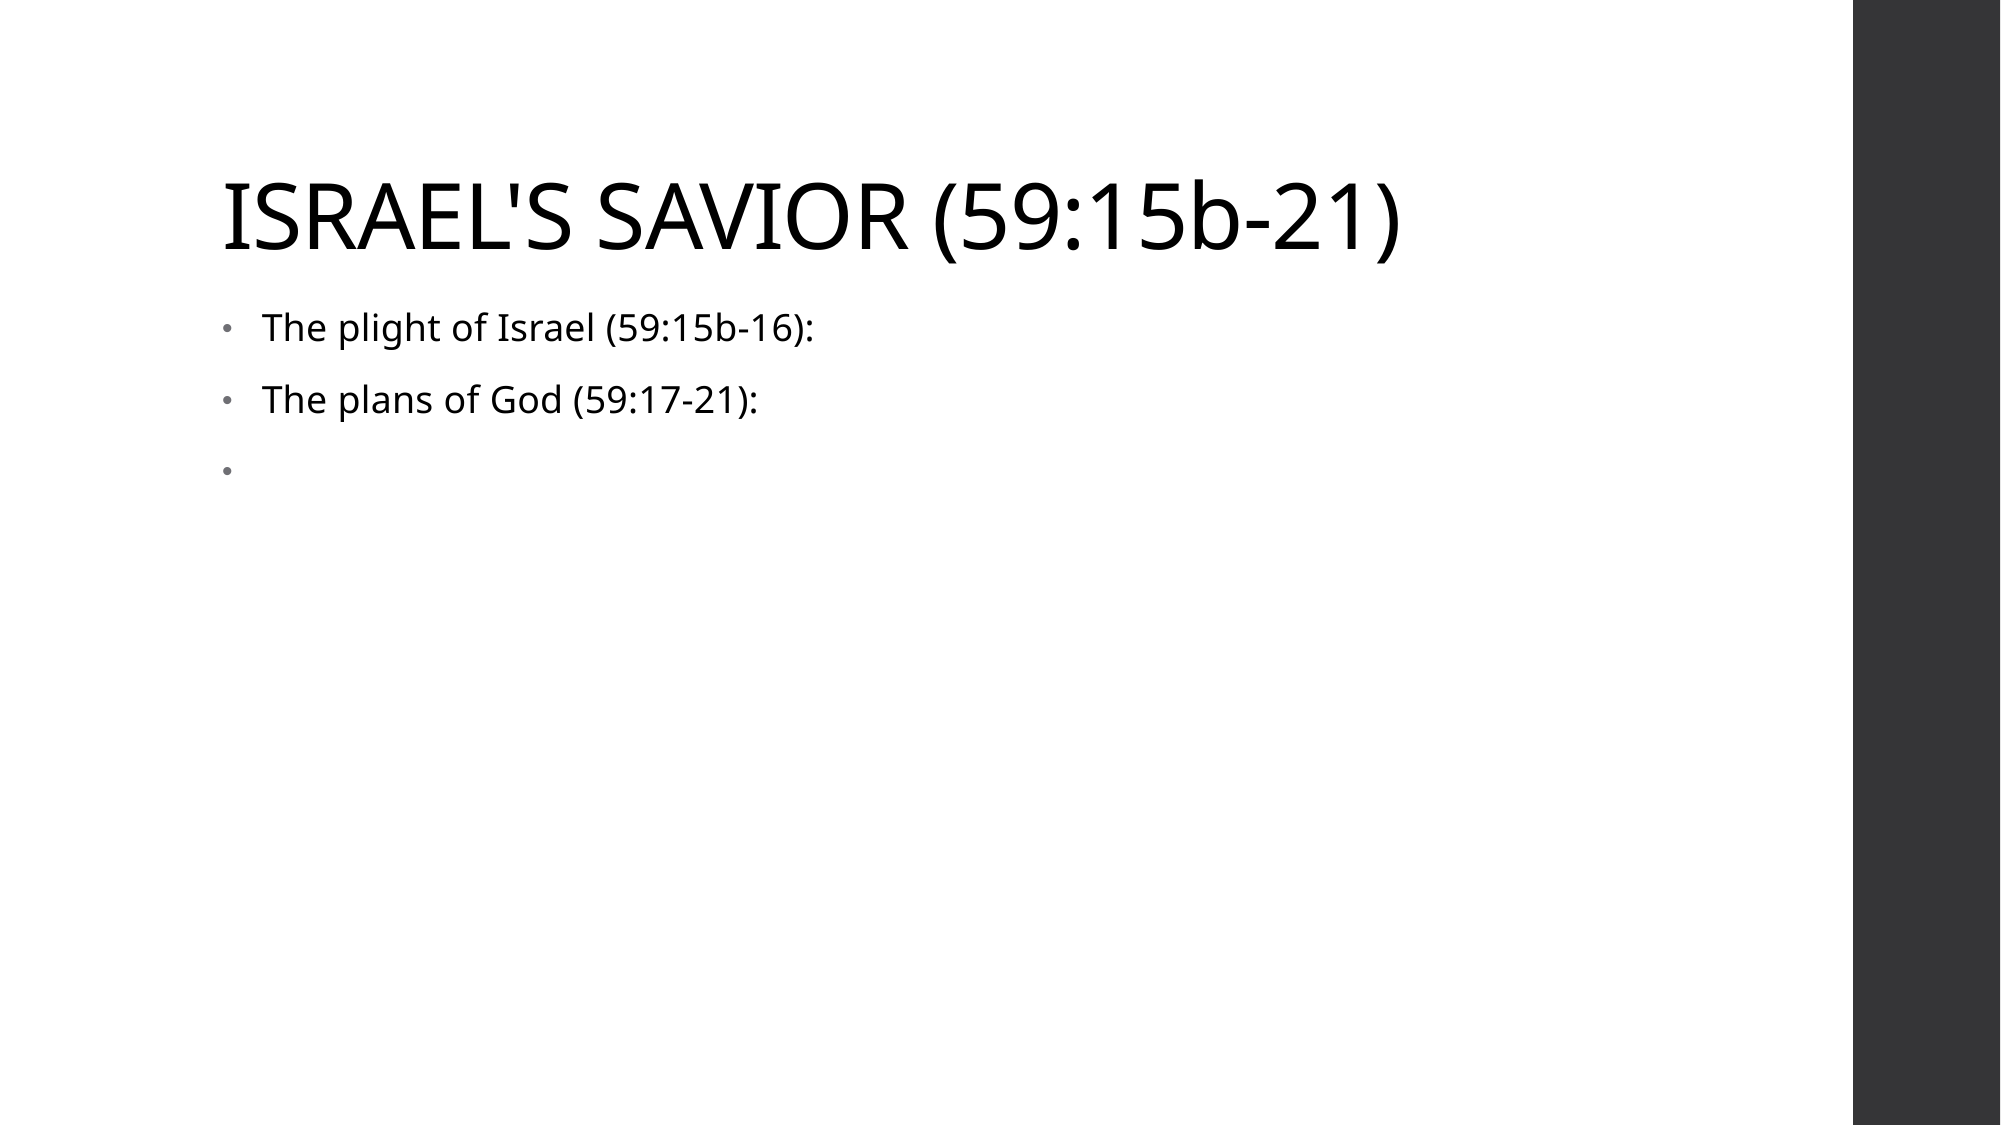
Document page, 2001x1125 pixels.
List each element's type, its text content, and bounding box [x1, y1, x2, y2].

title ISRAEL'S SAVIOR (59:15b-21) [206, 60, 1797, 278]
list The plight of Israel (59:15b-16): The plans of God (59:17-21): [206, 299, 1617, 1014]
